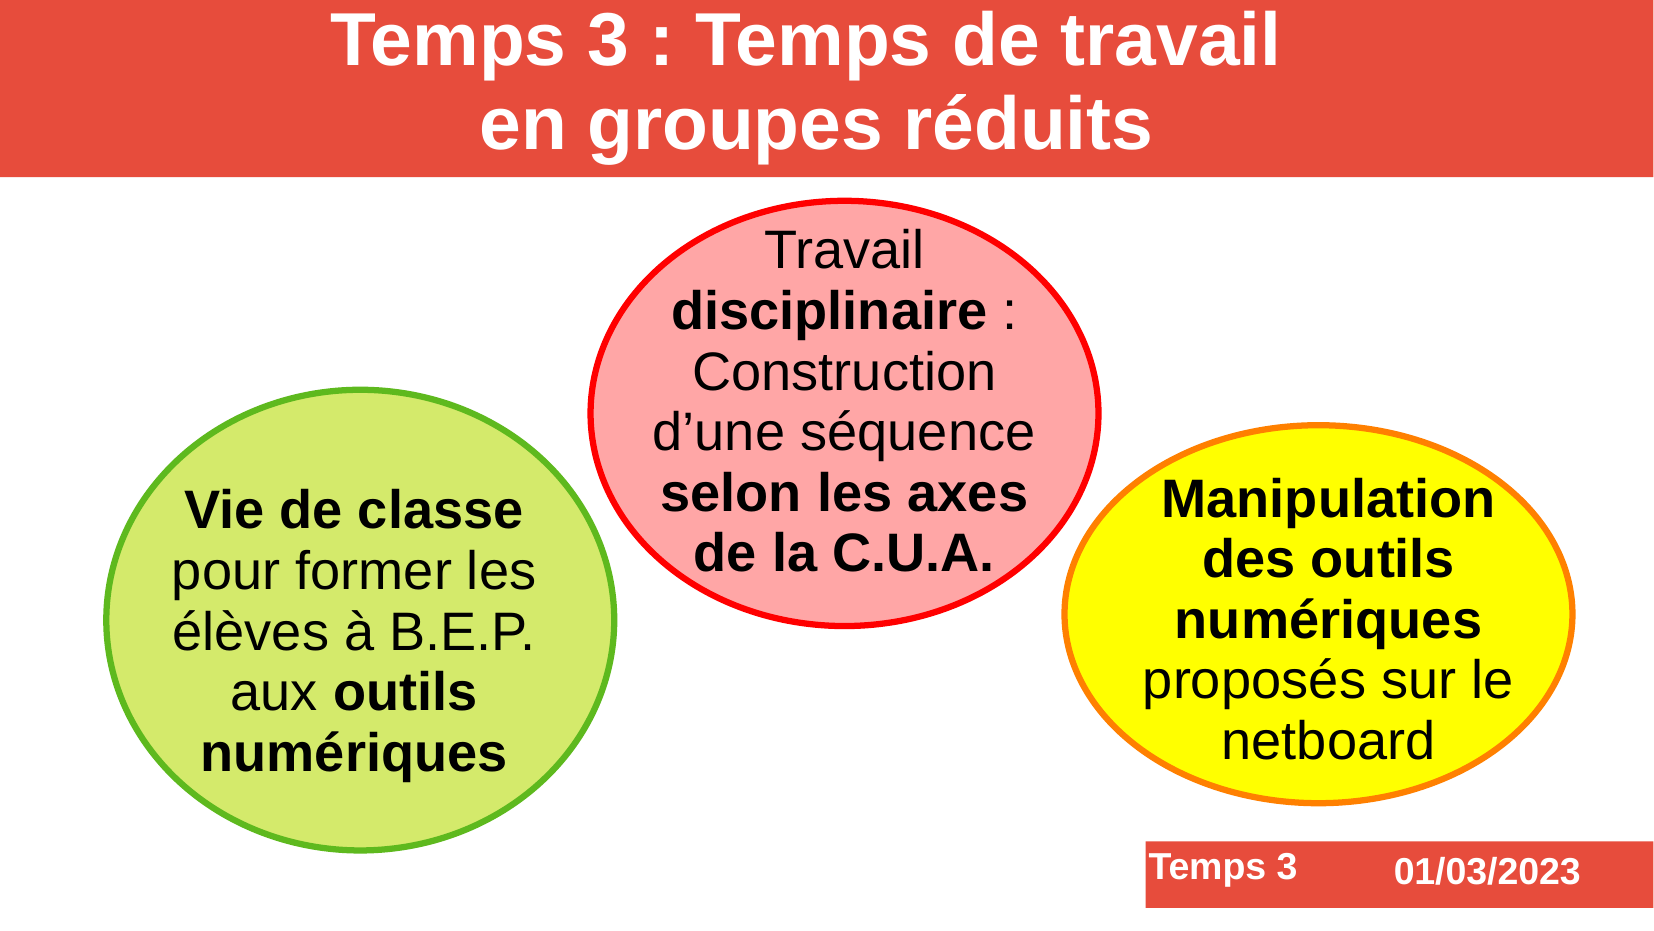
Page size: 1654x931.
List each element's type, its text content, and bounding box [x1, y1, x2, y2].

text_box [590, 324, 614, 503]
text_box [188, 790, 532, 851]
text_box [106, 486, 153, 754]
text_box [165, 389, 555, 472]
text_box [1560, 555, 1573, 673]
title Temps 3 : Temps de travail en groupes réduits [330, 113, 1371, 166]
text_box [763, 200, 926, 212]
text_box [1194, 779, 1443, 804]
text_box Vie de classe pour former les élèves à B.E.P. aux outils numériques [153, 472, 556, 790]
text_box [1064, 520, 1098, 709]
text_box Temps 3 [1133, 838, 1335, 931]
text_box [704, 591, 985, 627]
text_box Travail disciplinaire : Construction d’une séquence selon les axes de la C.U.A. [614, 212, 1075, 591]
text_box [1075, 324, 1099, 503]
text_box [1171, 425, 1466, 460]
text_box [556, 473, 615, 767]
text_box Manipulation des outils numériques proposés sur le netboard [1098, 460, 1560, 779]
